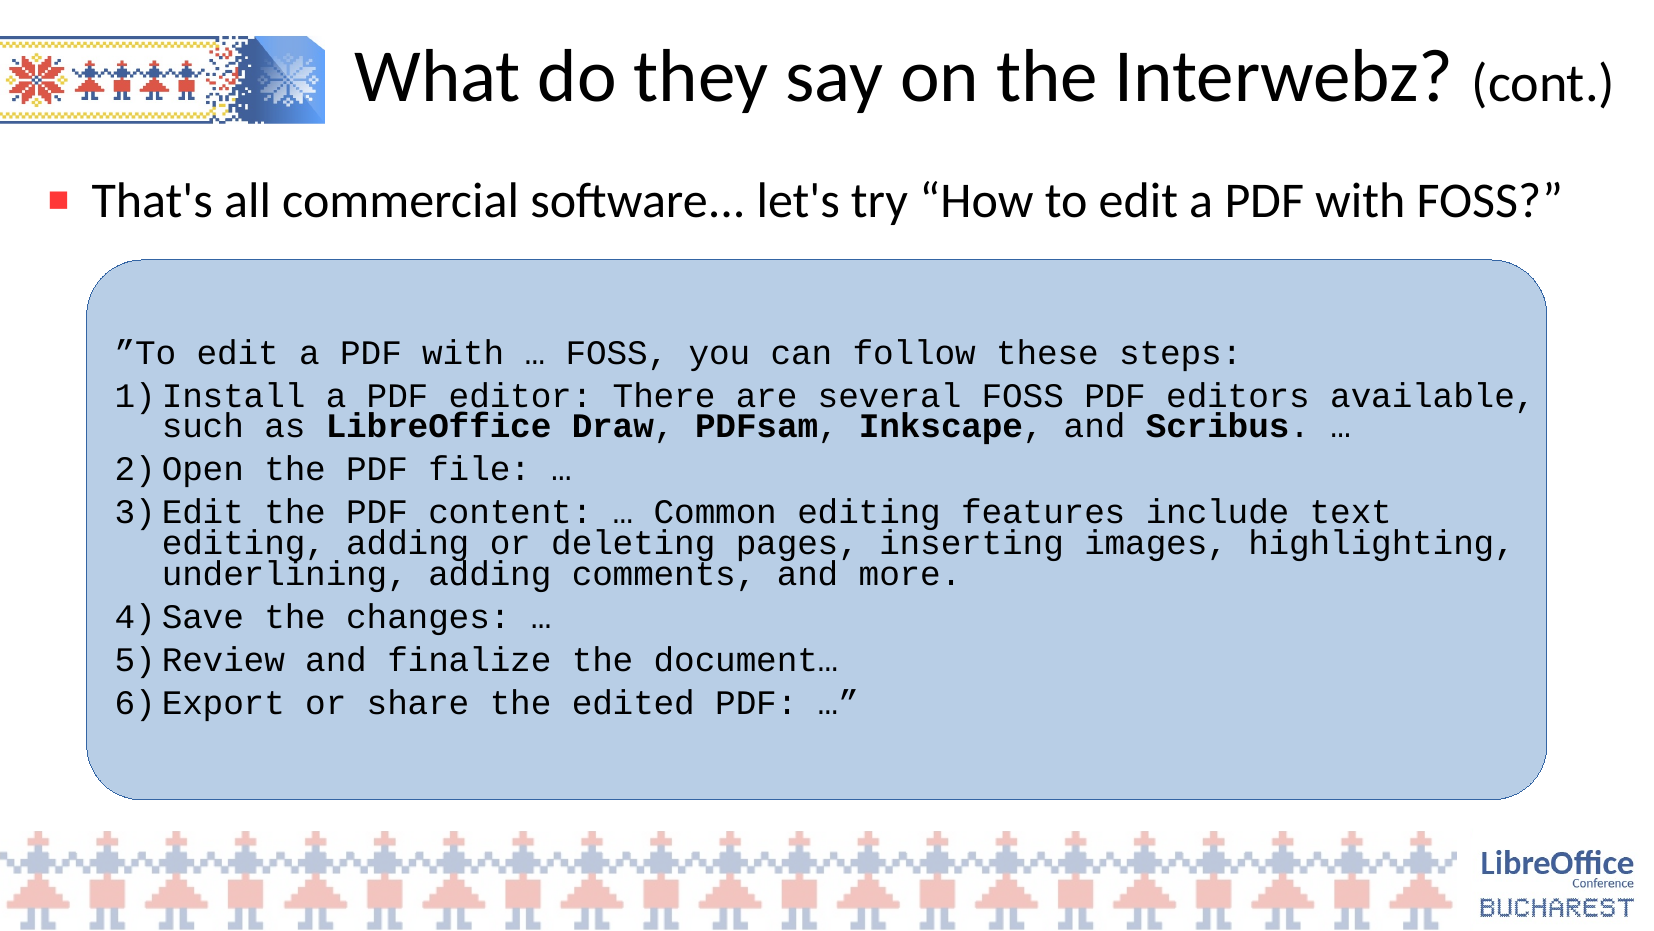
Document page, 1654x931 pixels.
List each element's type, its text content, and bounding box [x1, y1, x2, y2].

subtitle eyalroz1@gmx.com [1580, 812, 1640, 931]
title What do they say on the Interwebz? (cont.) [354, 23, 1625, 142]
list That's all commercial software... let's try “How to edit a PDF with FOSS?” [47, 177, 1625, 827]
text_box ”To edit a PDF with … FOSS, you can follow these steps: Install a PDF editor: There are several FOSS PDF editors available, such as LibreOffice Draw, PDFsam, Inkscape, and Scribus. … Open the PDF file: … Edit the PDF content: … Common editing features include text editing, adding or deleting pages, inserting images, highlighting, underlining, adding comments, and more. Save the changes: … Review and finalize the document… Export or share the edited PDF: …” [86, 259, 1547, 800]
subtitle eyalroz1@gmx.com [0, 35, 325, 124]
